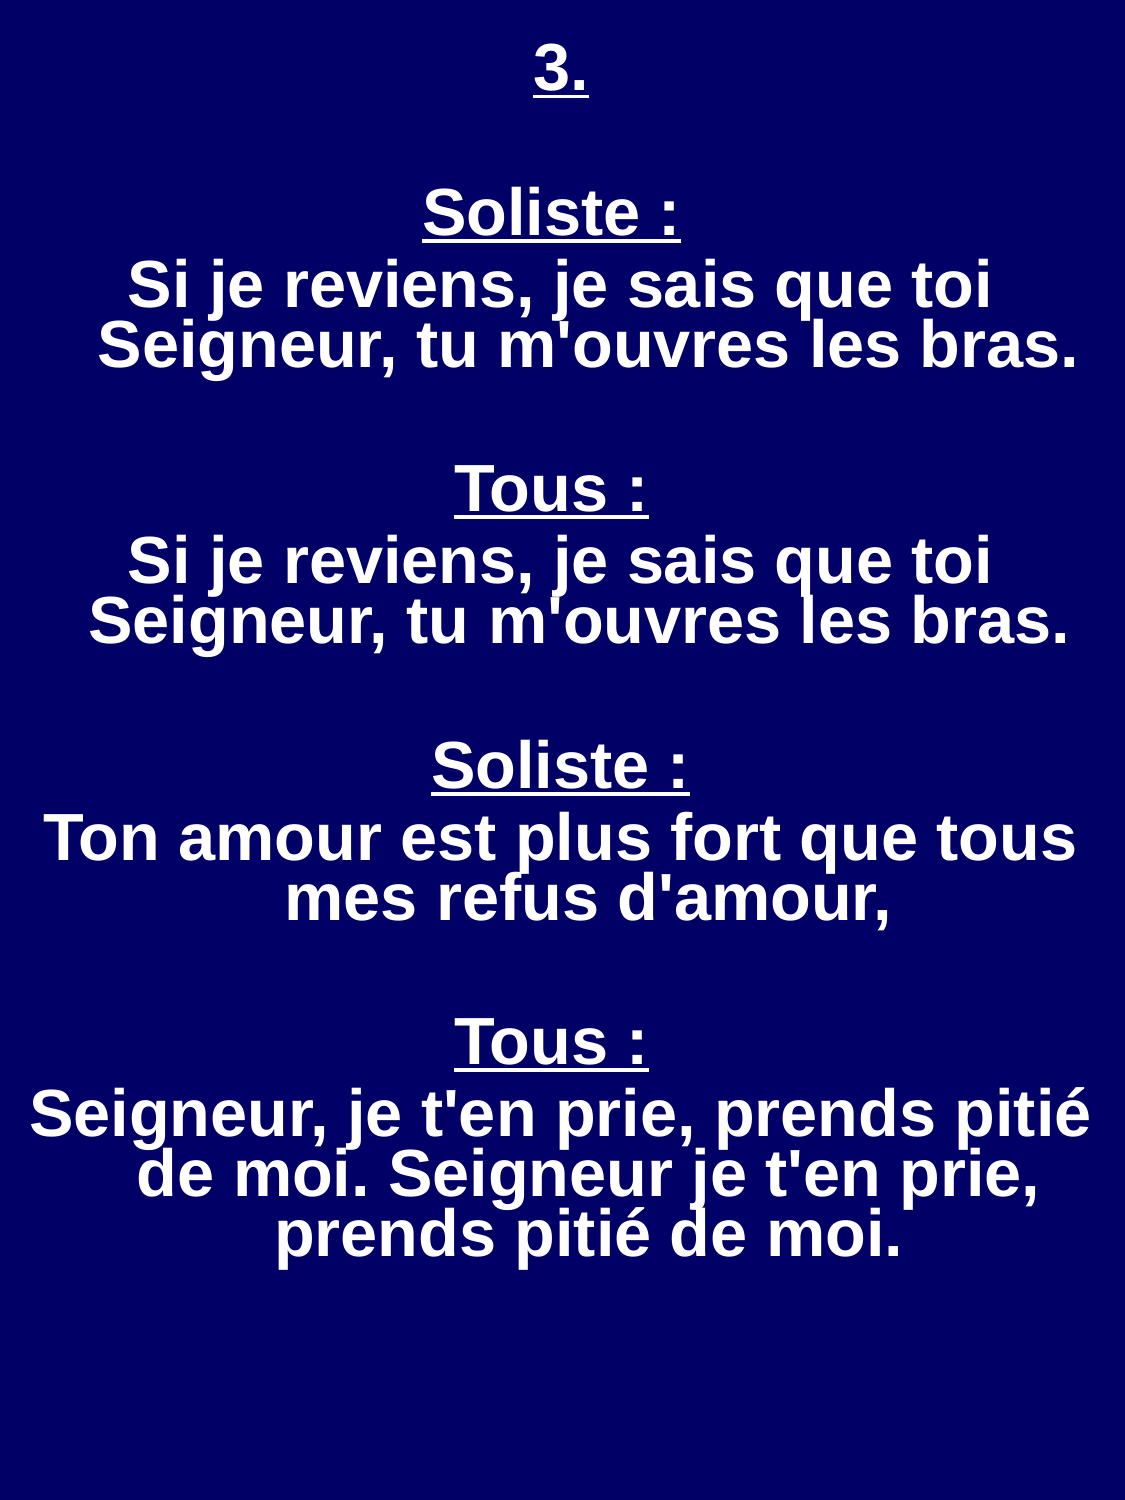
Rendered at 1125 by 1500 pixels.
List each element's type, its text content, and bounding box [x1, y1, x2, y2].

text_box 3. Soliste : Si je reviens, je sais que toi Seigneur, tu m'ouvres les bras. Tous : Si je reviens, je sais que toi Seigneur, tu m'ouvres les bras. Soliste : Ton amour est plus fort que tous mes refus d'amour, Tous : Seigneur, je t'en prie, prends pitié de moi. Seigneur je t'en prie, prends pitié de moi. [11, 35, 1111, 1441]
